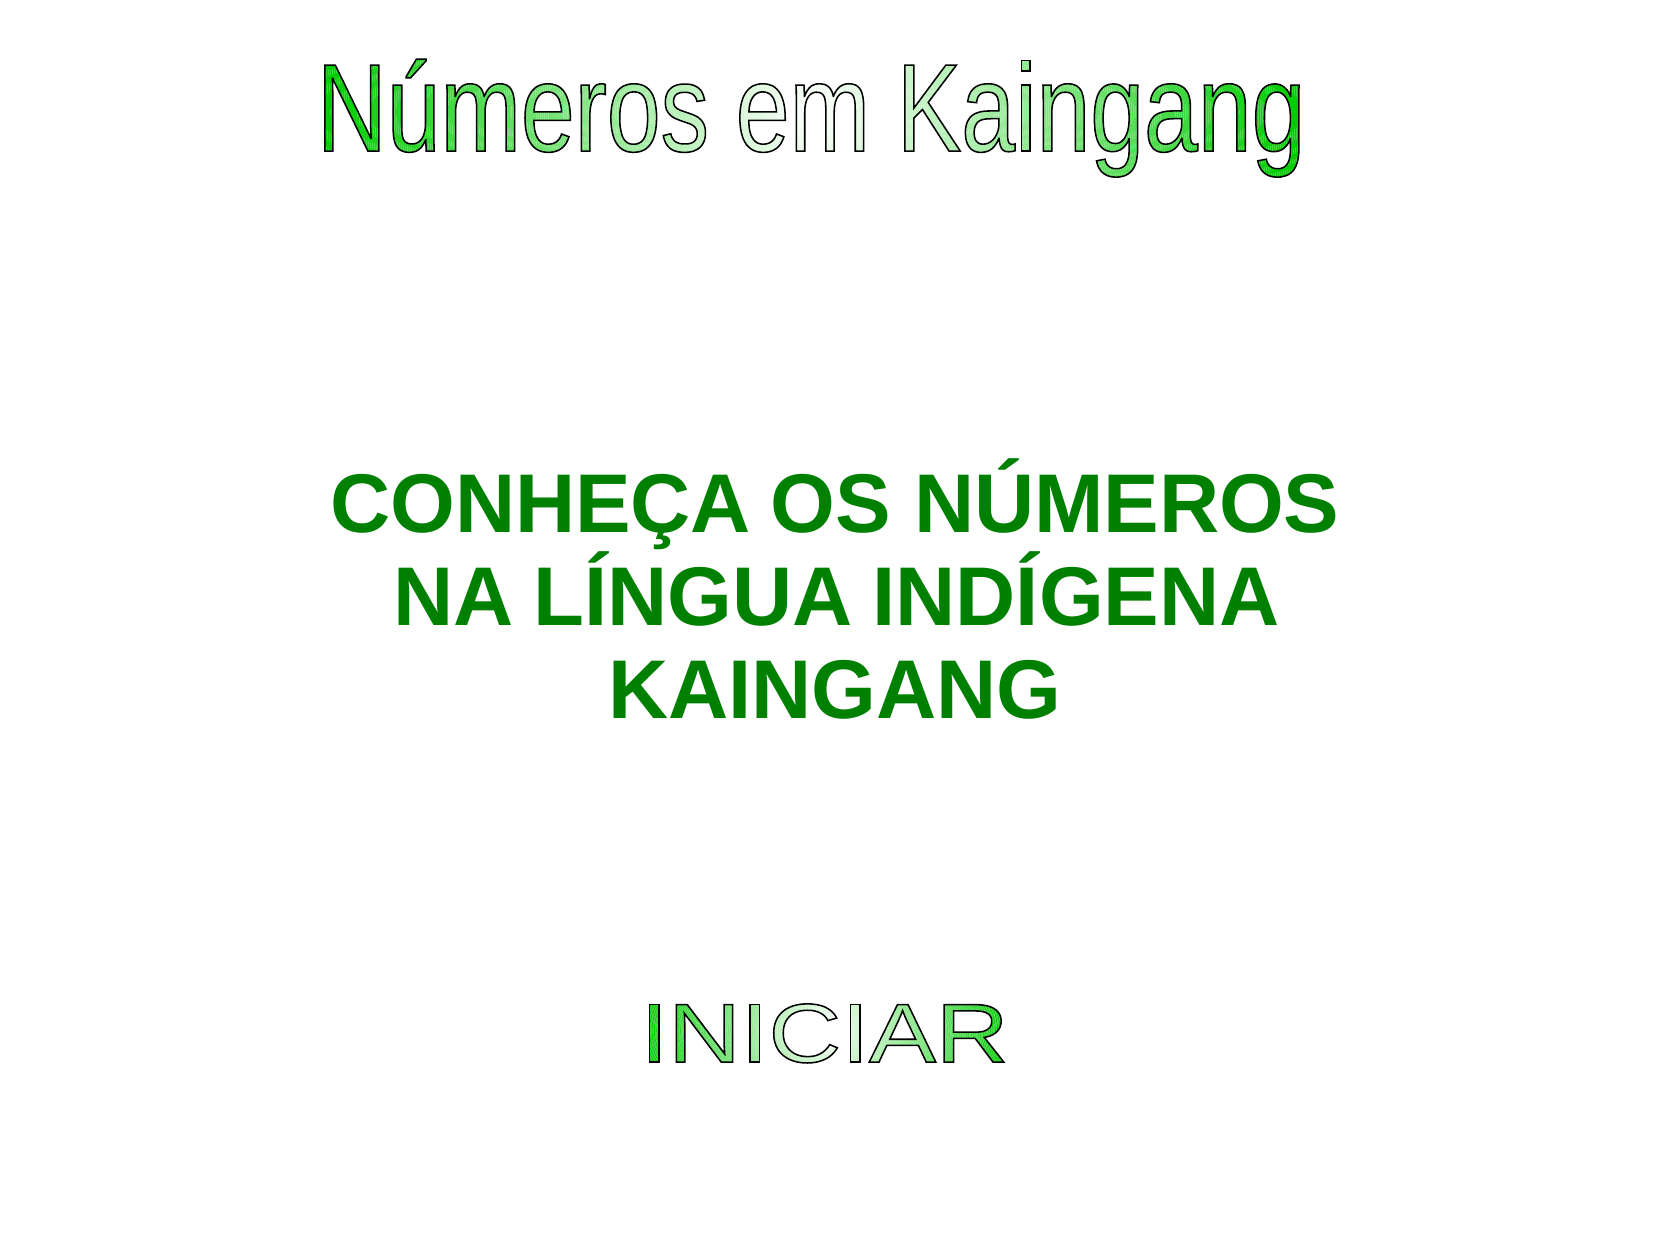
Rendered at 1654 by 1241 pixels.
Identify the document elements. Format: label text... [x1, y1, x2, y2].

text_box INICIAR [773, 1003, 838, 1063]
text_box INICIAR [676, 1004, 733, 1063]
text_box INICIAR [850, 1004, 860, 1063]
text_box INICIAR [750, 1004, 760, 1063]
text_box INICIAR [944, 1004, 1004, 1063]
text_box INICIAR [869, 1004, 936, 1063]
text_box CONHEÇA OS NÚMEROS NA LÍNGUA INDÍGENA KAINGANG [259, 449, 1411, 744]
text_box INICIAR [649, 1004, 659, 1063]
